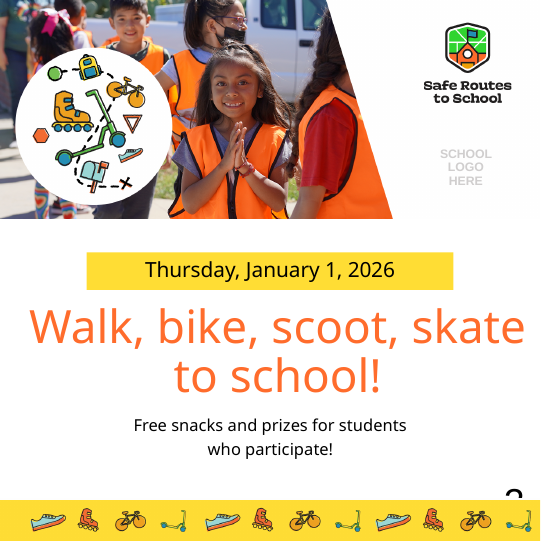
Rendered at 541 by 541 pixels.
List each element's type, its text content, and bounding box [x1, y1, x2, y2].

title Thursday, January 1, 2026 [86, 252, 454, 290]
text_box SCHOOL LOGO HERE [428, 145, 504, 190]
picture [0, 498, 541, 541]
text_box Walk, bike, scoot, skate to school! [15, 334, 541, 373]
subtitle Free snacks and prizes for students who participate! [111, 403, 429, 478]
picture [0, 0, 541, 219]
